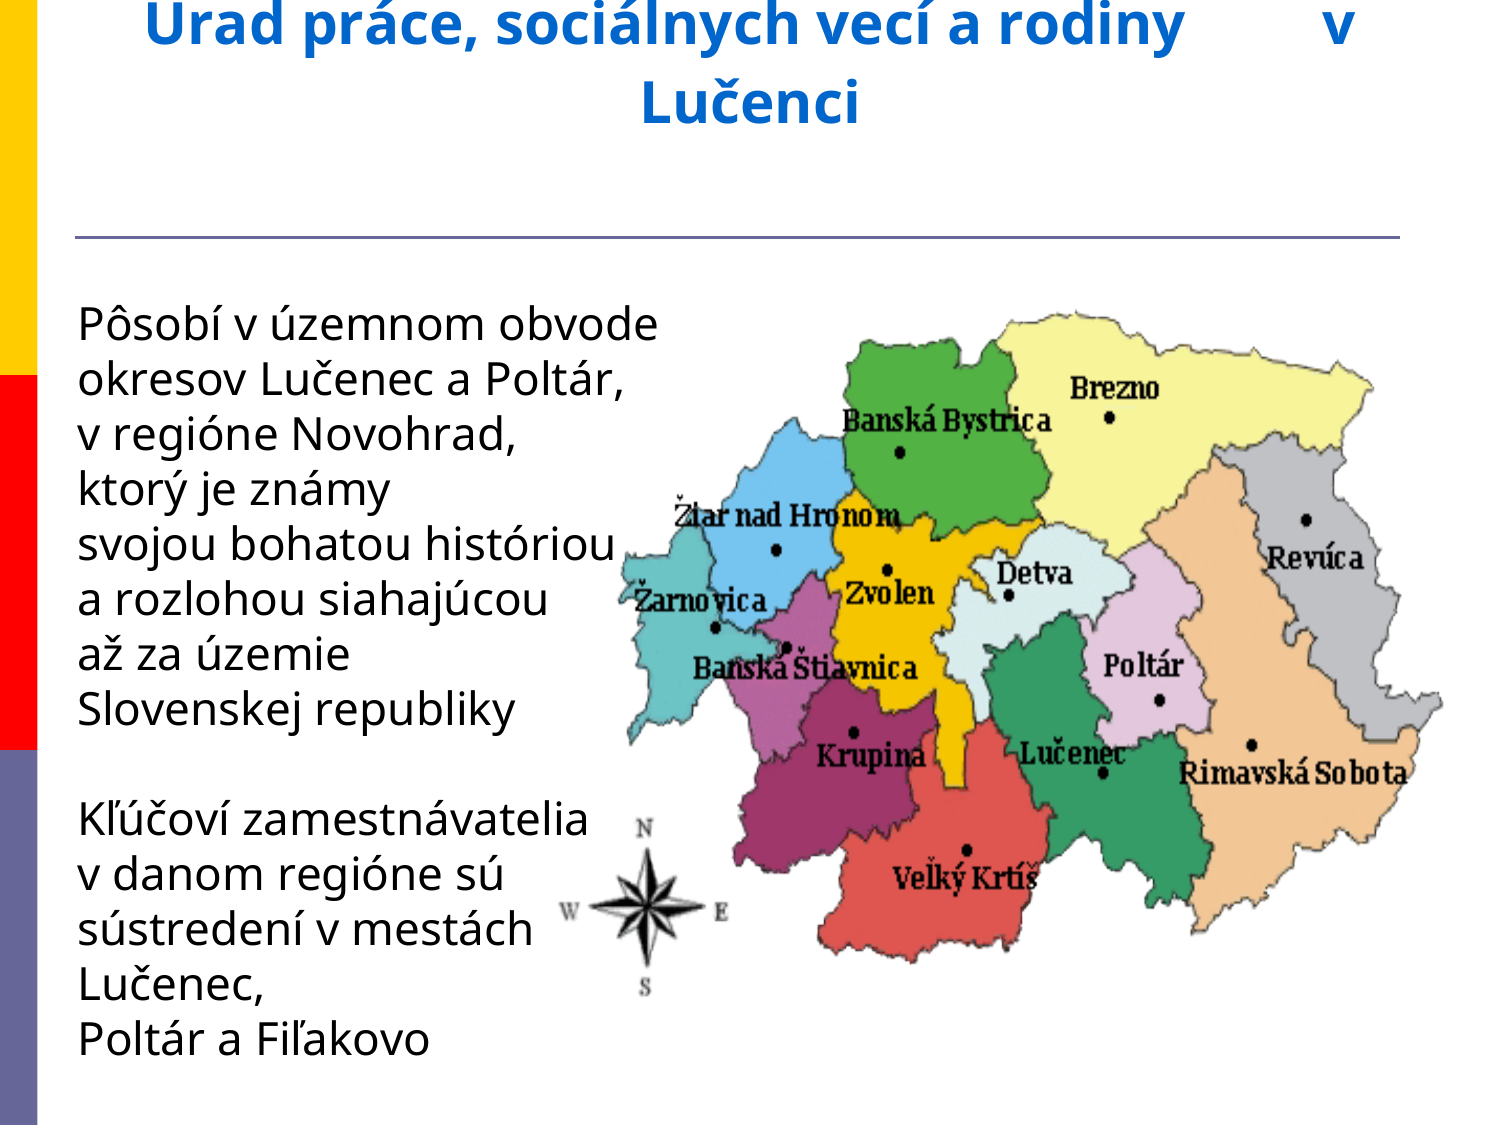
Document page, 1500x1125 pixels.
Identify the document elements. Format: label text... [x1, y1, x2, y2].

picture [813, 287, 1463, 1051]
text_box Pôsobí v územnom obvode okresov Lučenec a Poltár, v regióne Novohrad, ktorý je známy svojou bohatou históriou a rozlohou siahajúcou až za územie Slovenskej republiky Kľúčoví zamestnávatelia v danom regióne sú sústredení v mestách Lučenec, Poltár a Fiľakovo [62, 287, 813, 1073]
title Úrad práce, sociálnych vecí a rodiny v Lučenci [75, 0, 1426, 149]
